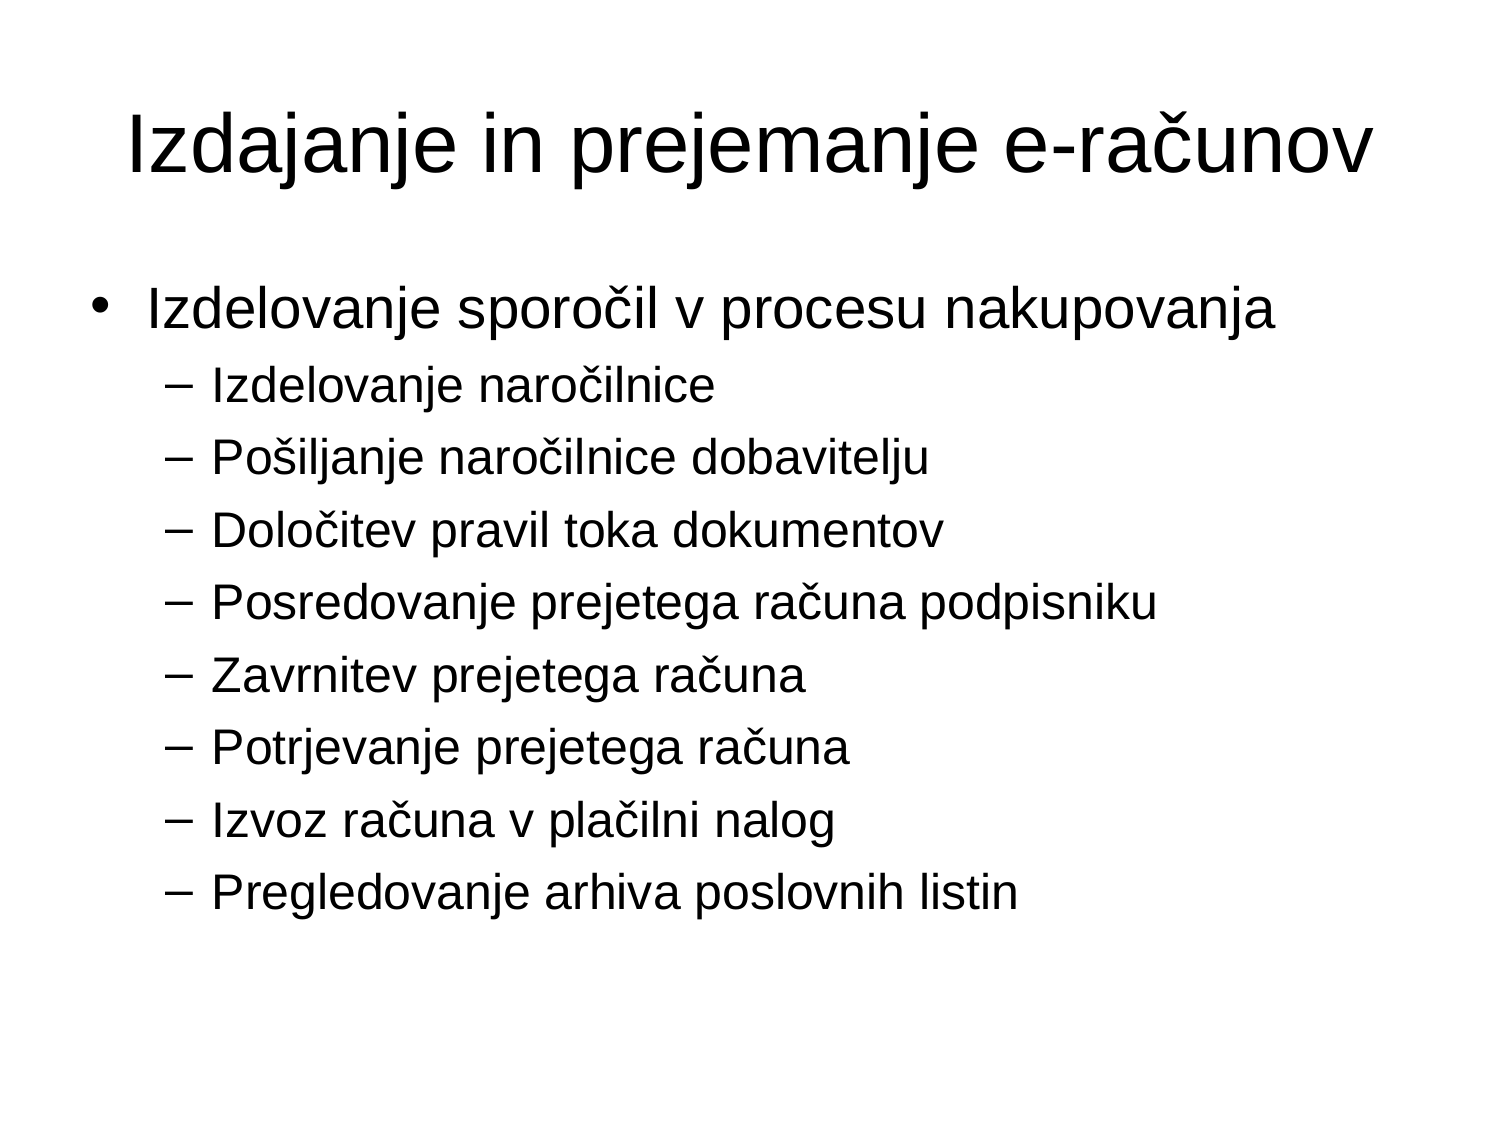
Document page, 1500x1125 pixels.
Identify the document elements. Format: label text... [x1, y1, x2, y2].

list Izdelovanje sporočil v procesu nakupovanja Izdelovanje naročilnice Pošiljanje naročilnice dobavitelju Določitev pravil toka dokumentov Posredovanje prejetega računa podpisniku Zavrnitev prejetega računa Potrjevanje prejetega računa Izvoz računa v plačilni nalog Pregledovanje arhiva poslovnih listin [75, 262, 1426, 1006]
title Izdajanje in prejemanje e-računov [75, 45, 1426, 233]
